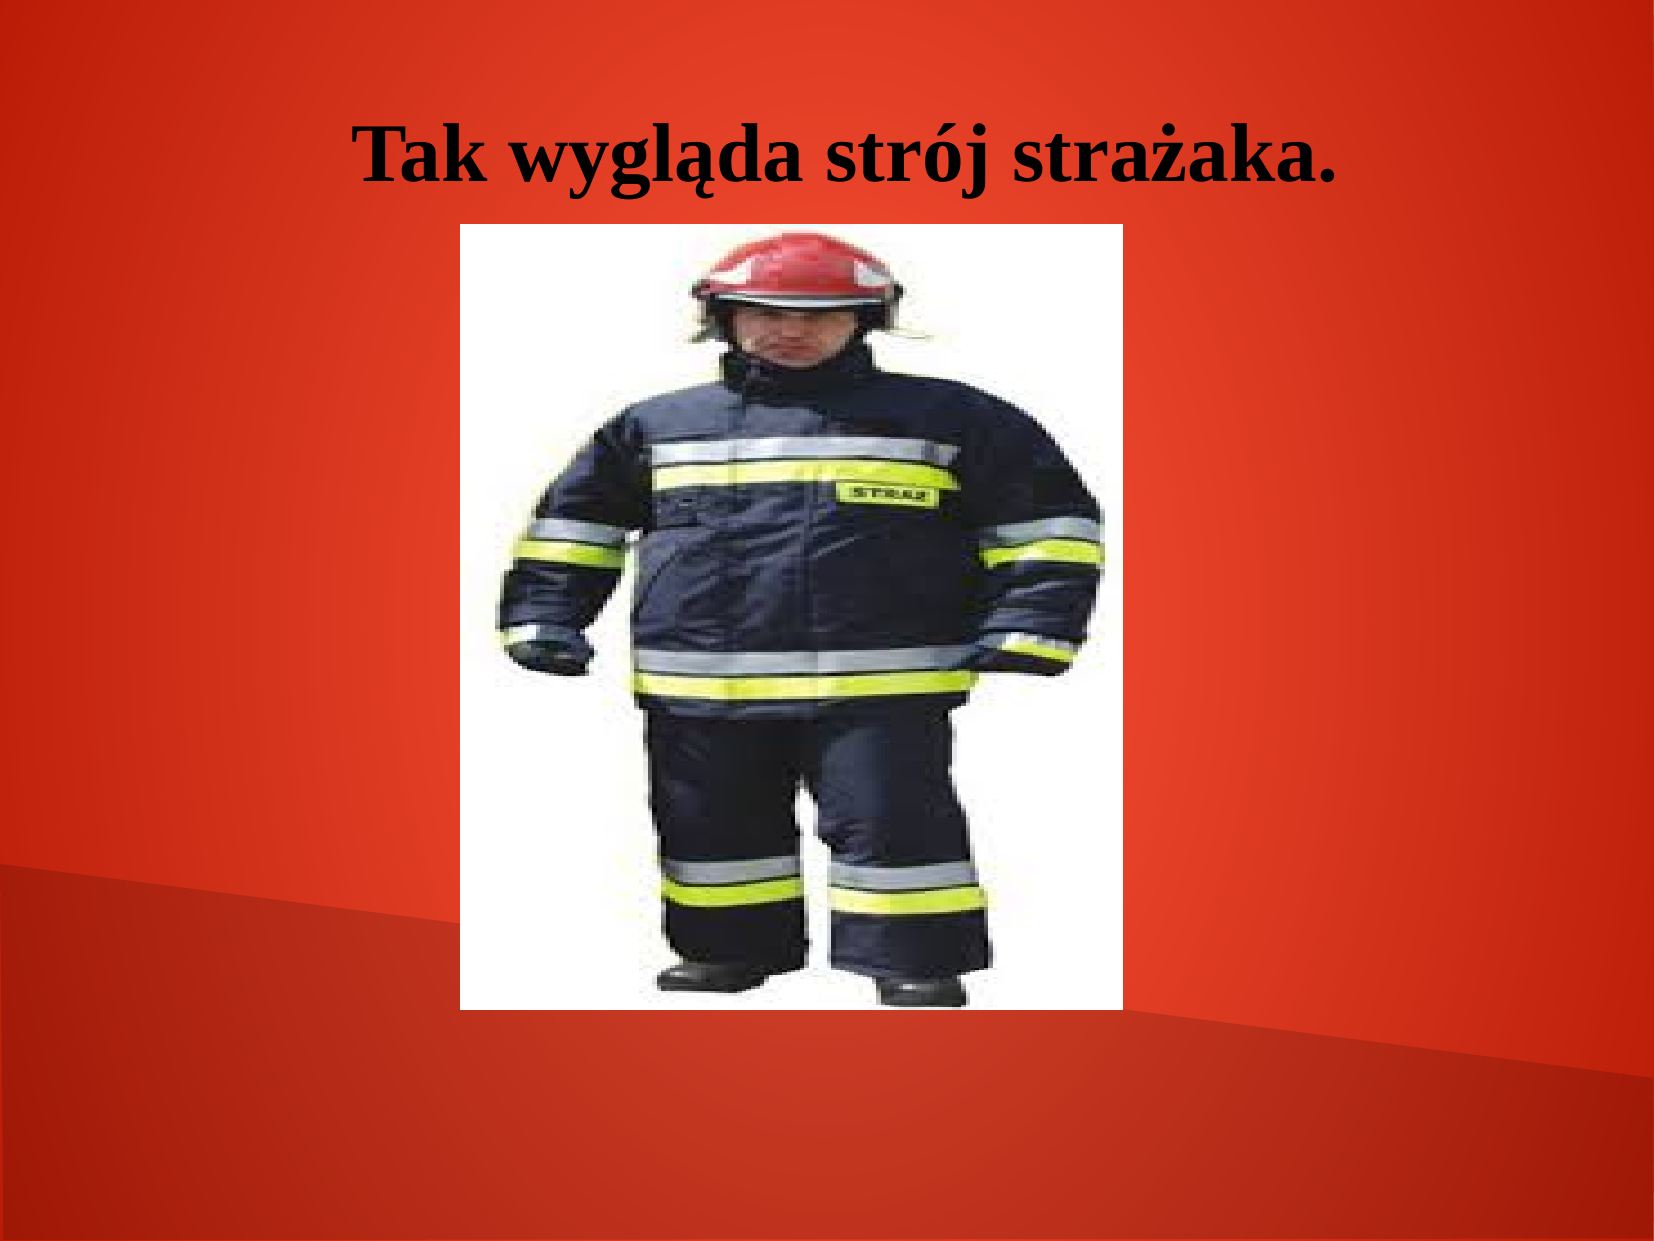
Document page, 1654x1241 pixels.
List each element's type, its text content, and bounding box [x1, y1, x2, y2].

picture [460, 224, 1123, 1010]
title Tak wygląda strój strażaka. [82, 49, 1571, 257]
